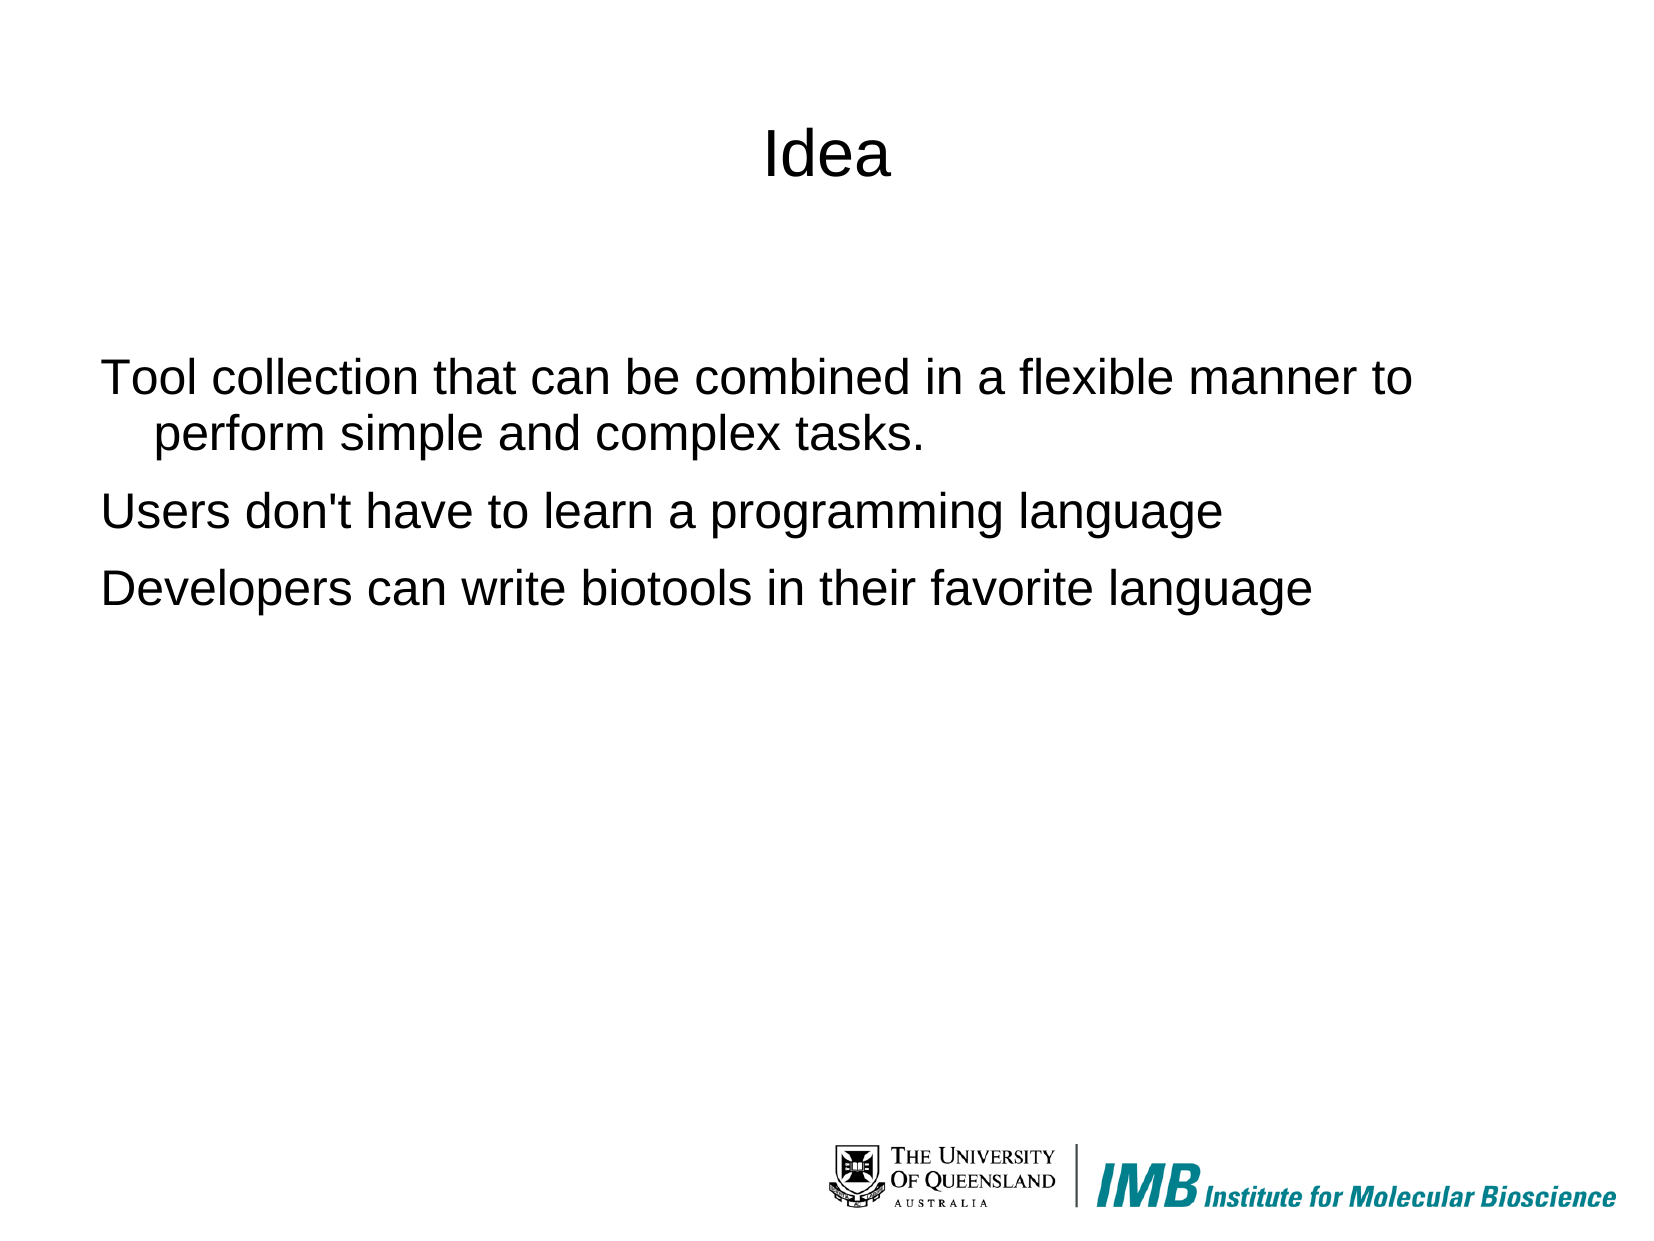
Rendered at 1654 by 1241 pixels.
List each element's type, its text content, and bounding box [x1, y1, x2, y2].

list Tool collection that can be combined in a flexible manner to perform simple and complex tasks. Users don't have to learn a programming language Developers can write biotools in their favorite language [82, 349, 1571, 975]
title Idea [82, 49, 1571, 257]
picture [826, 1142, 1618, 1211]
